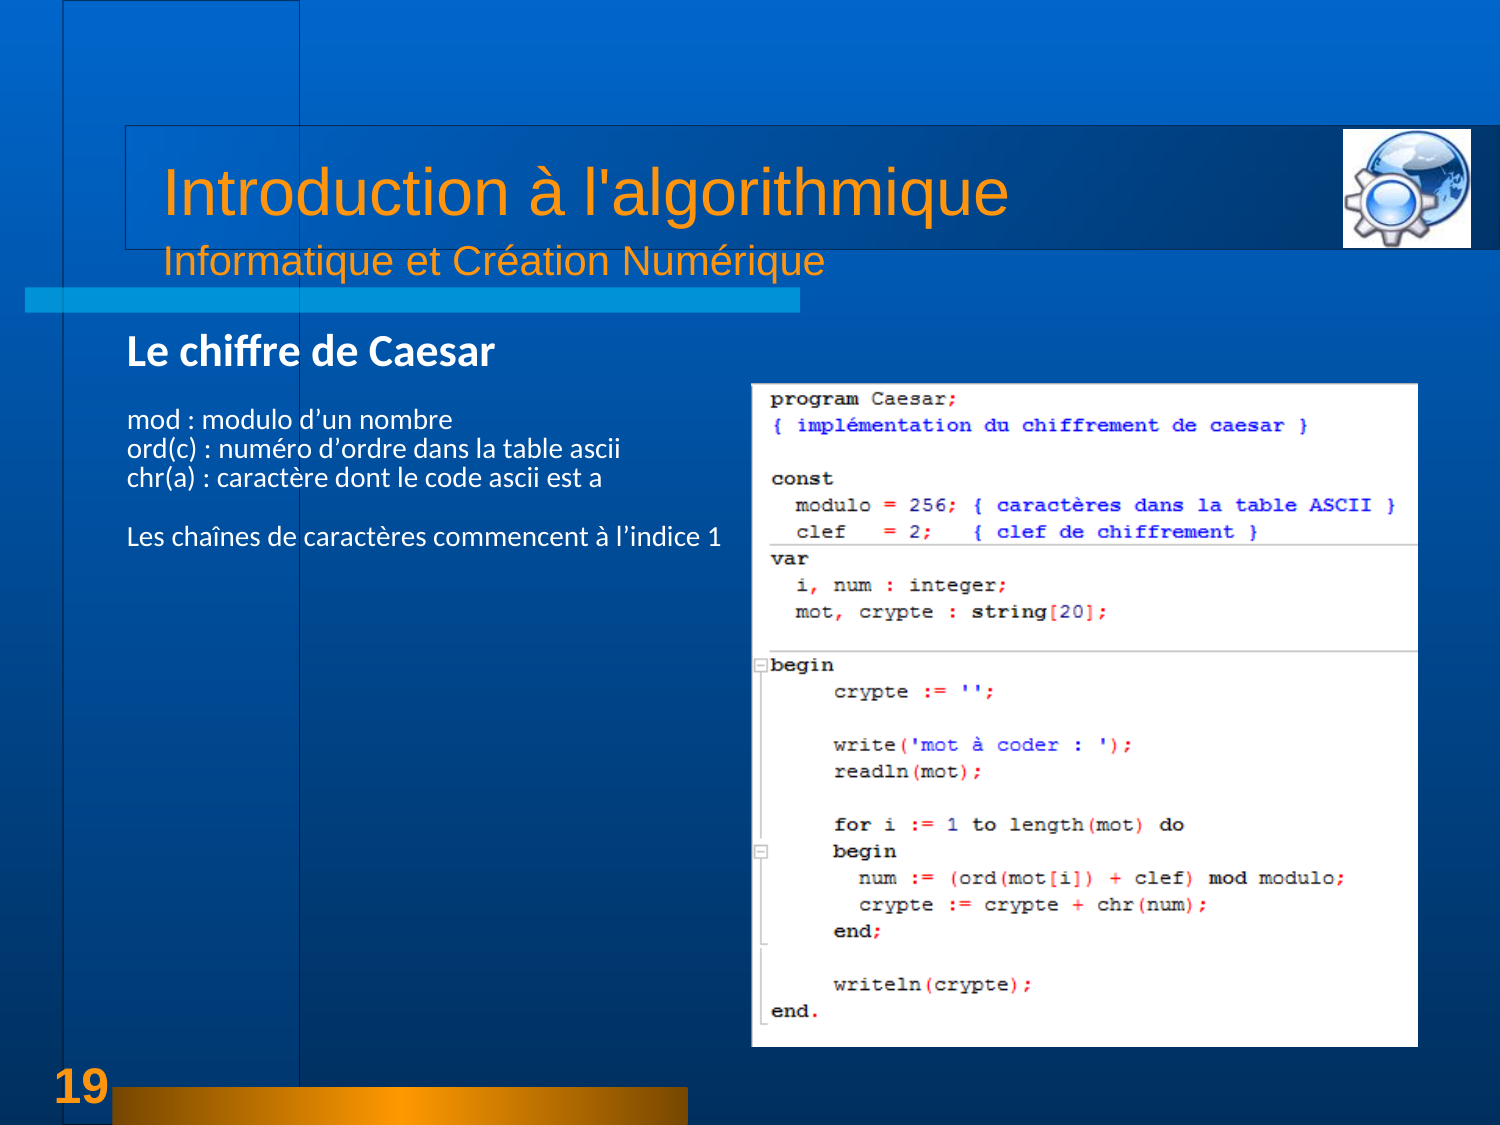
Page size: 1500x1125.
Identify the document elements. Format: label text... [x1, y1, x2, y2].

text_box Le chiffre de Caesar mod : modulo d’un nombre ord(c) : numéro d’ordre dans la table ascii chr(a) : caractère dont le code ascii est a Les chaînes de caractères commencent à l’indice 1 [112, 324, 1382, 1056]
picture [751, 383, 1418, 1047]
picture [1343, 129, 1471, 248]
